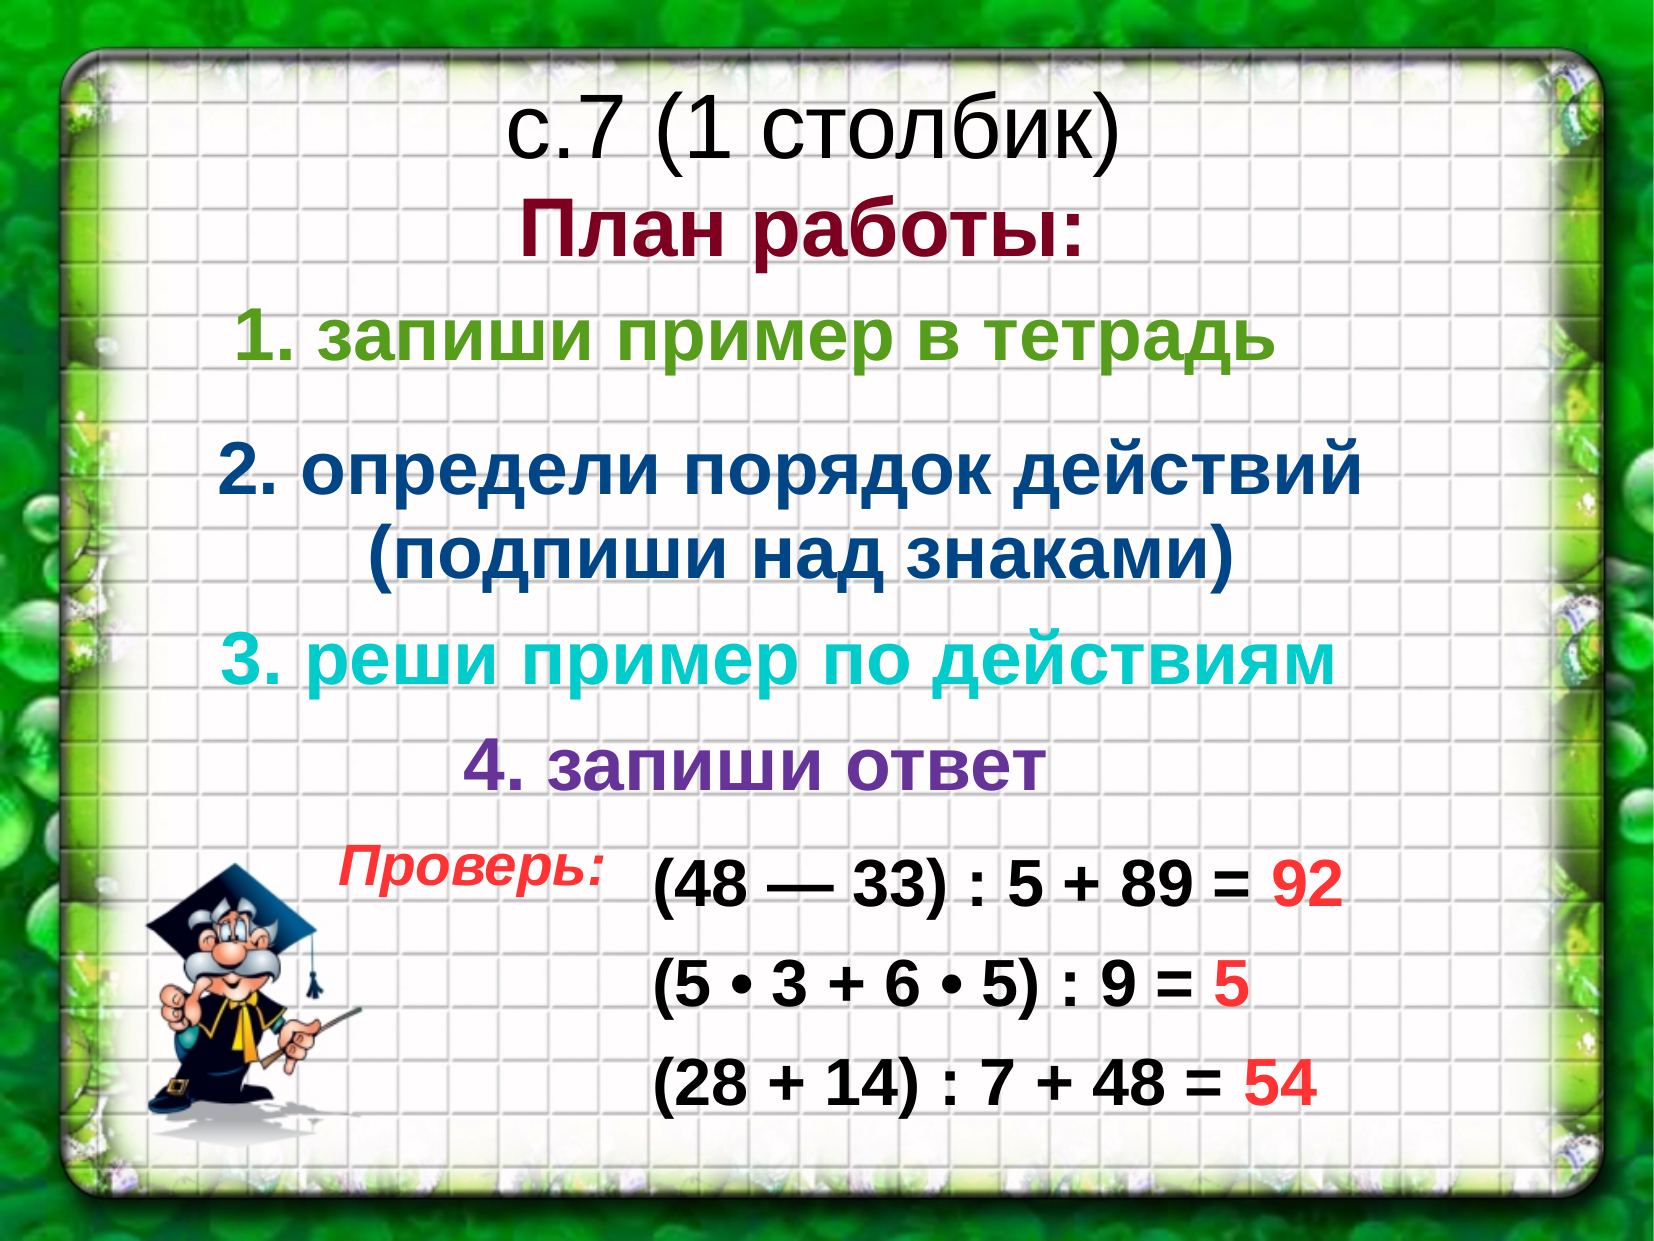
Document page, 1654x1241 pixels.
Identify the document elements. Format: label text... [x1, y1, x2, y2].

title 3. реши пример по действиям [35, 555, 1524, 763]
title с.7 (1 столбик) [70, 23, 1559, 231]
title 4. запиши ответ [11, 661, 1501, 869]
text_box (48 — 33) : 5 + 89 = 92 (5 • 3 + 6 • 5) : 9 = 5 (28 + 14) : 7 + 48 = 54 [637, 838, 1435, 1144]
title План работы: [59, 123, 1548, 331]
picture [0, 0, 1654, 1241]
title Проверь: [212, 796, 733, 934]
title 2. определи порядок действий (подпиши над знаками) [47, 407, 1536, 615]
title 1. запиши пример в тетрадь [11, 230, 1501, 438]
